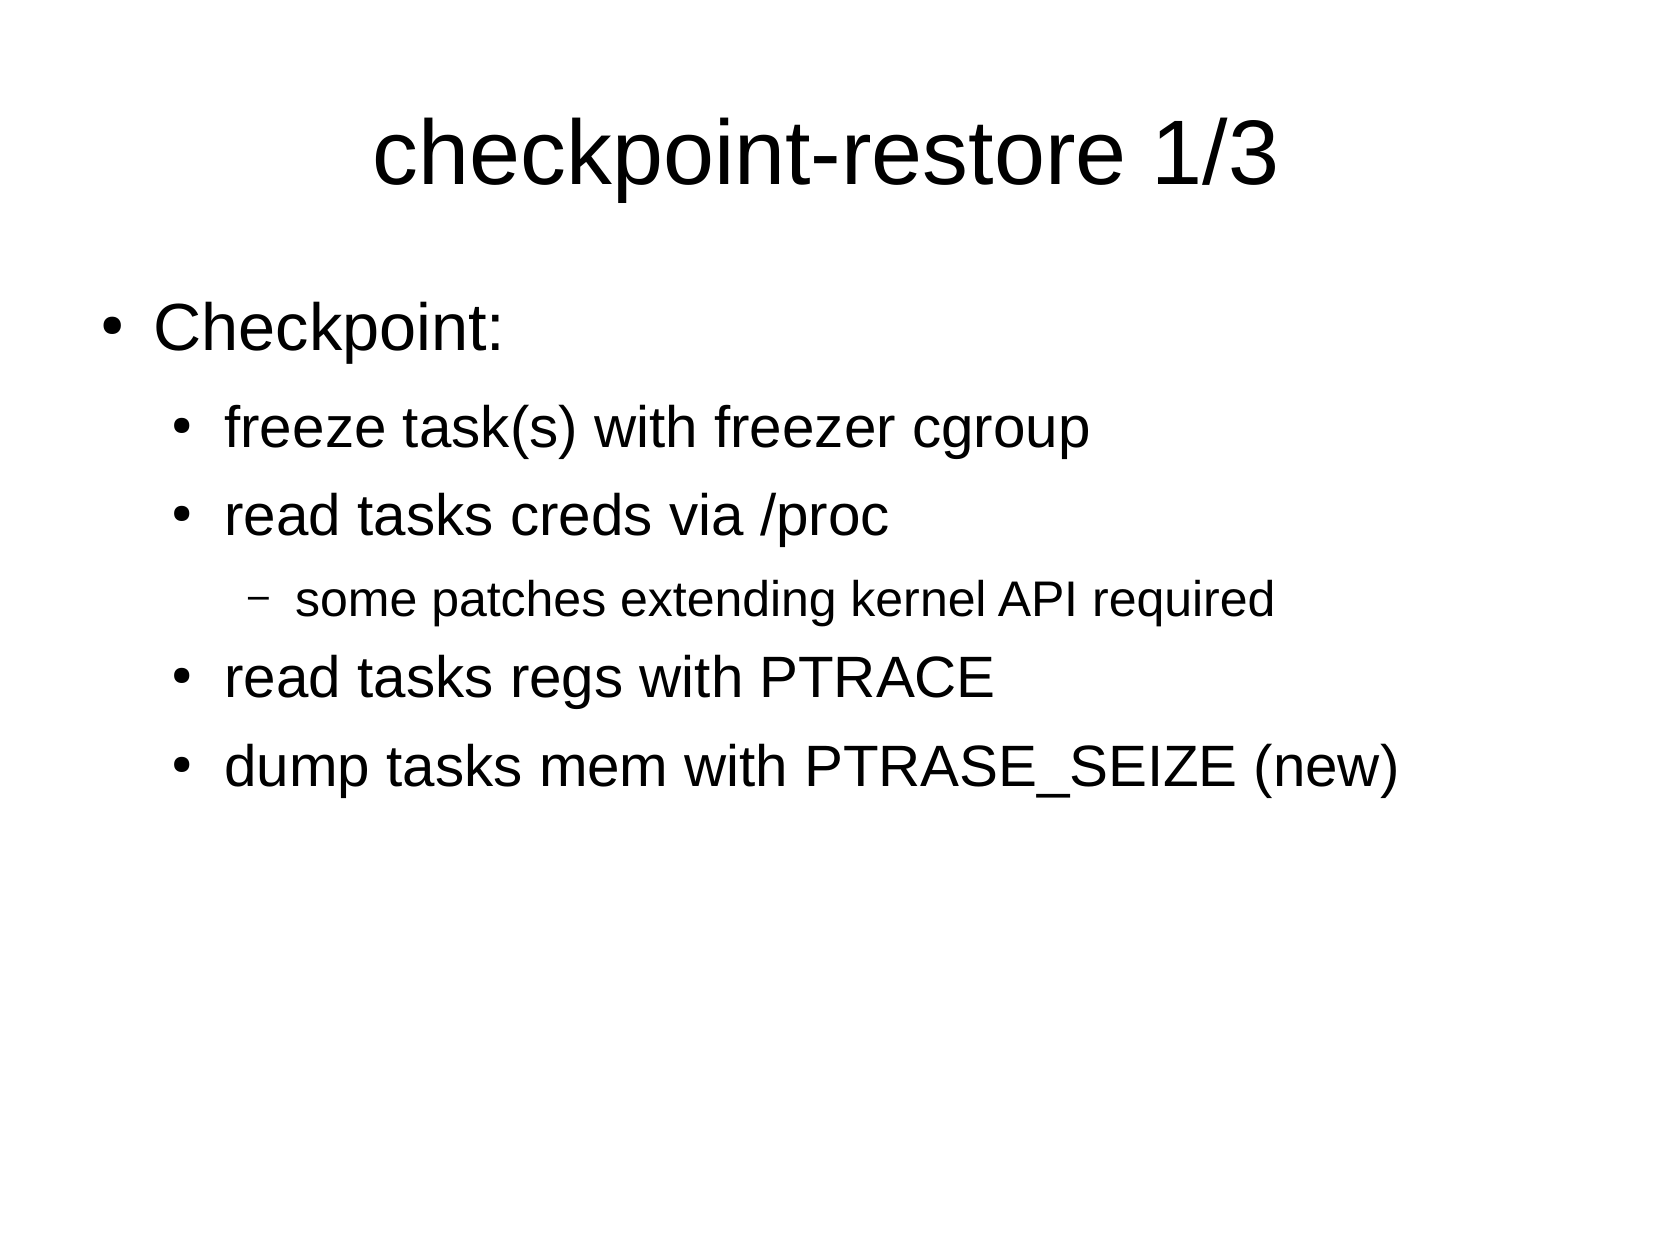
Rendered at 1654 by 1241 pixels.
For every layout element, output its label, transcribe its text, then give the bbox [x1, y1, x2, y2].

list Checkpoint: freeze task(s) with freezer cgroup read tasks creds via /proc some patches extending kernel API required read tasks regs with PTRACE dump tasks mem with PTRASE_SEIZE (new) [82, 290, 1571, 1109]
title checkpoint-restore 1/3 [82, 49, 1571, 257]
